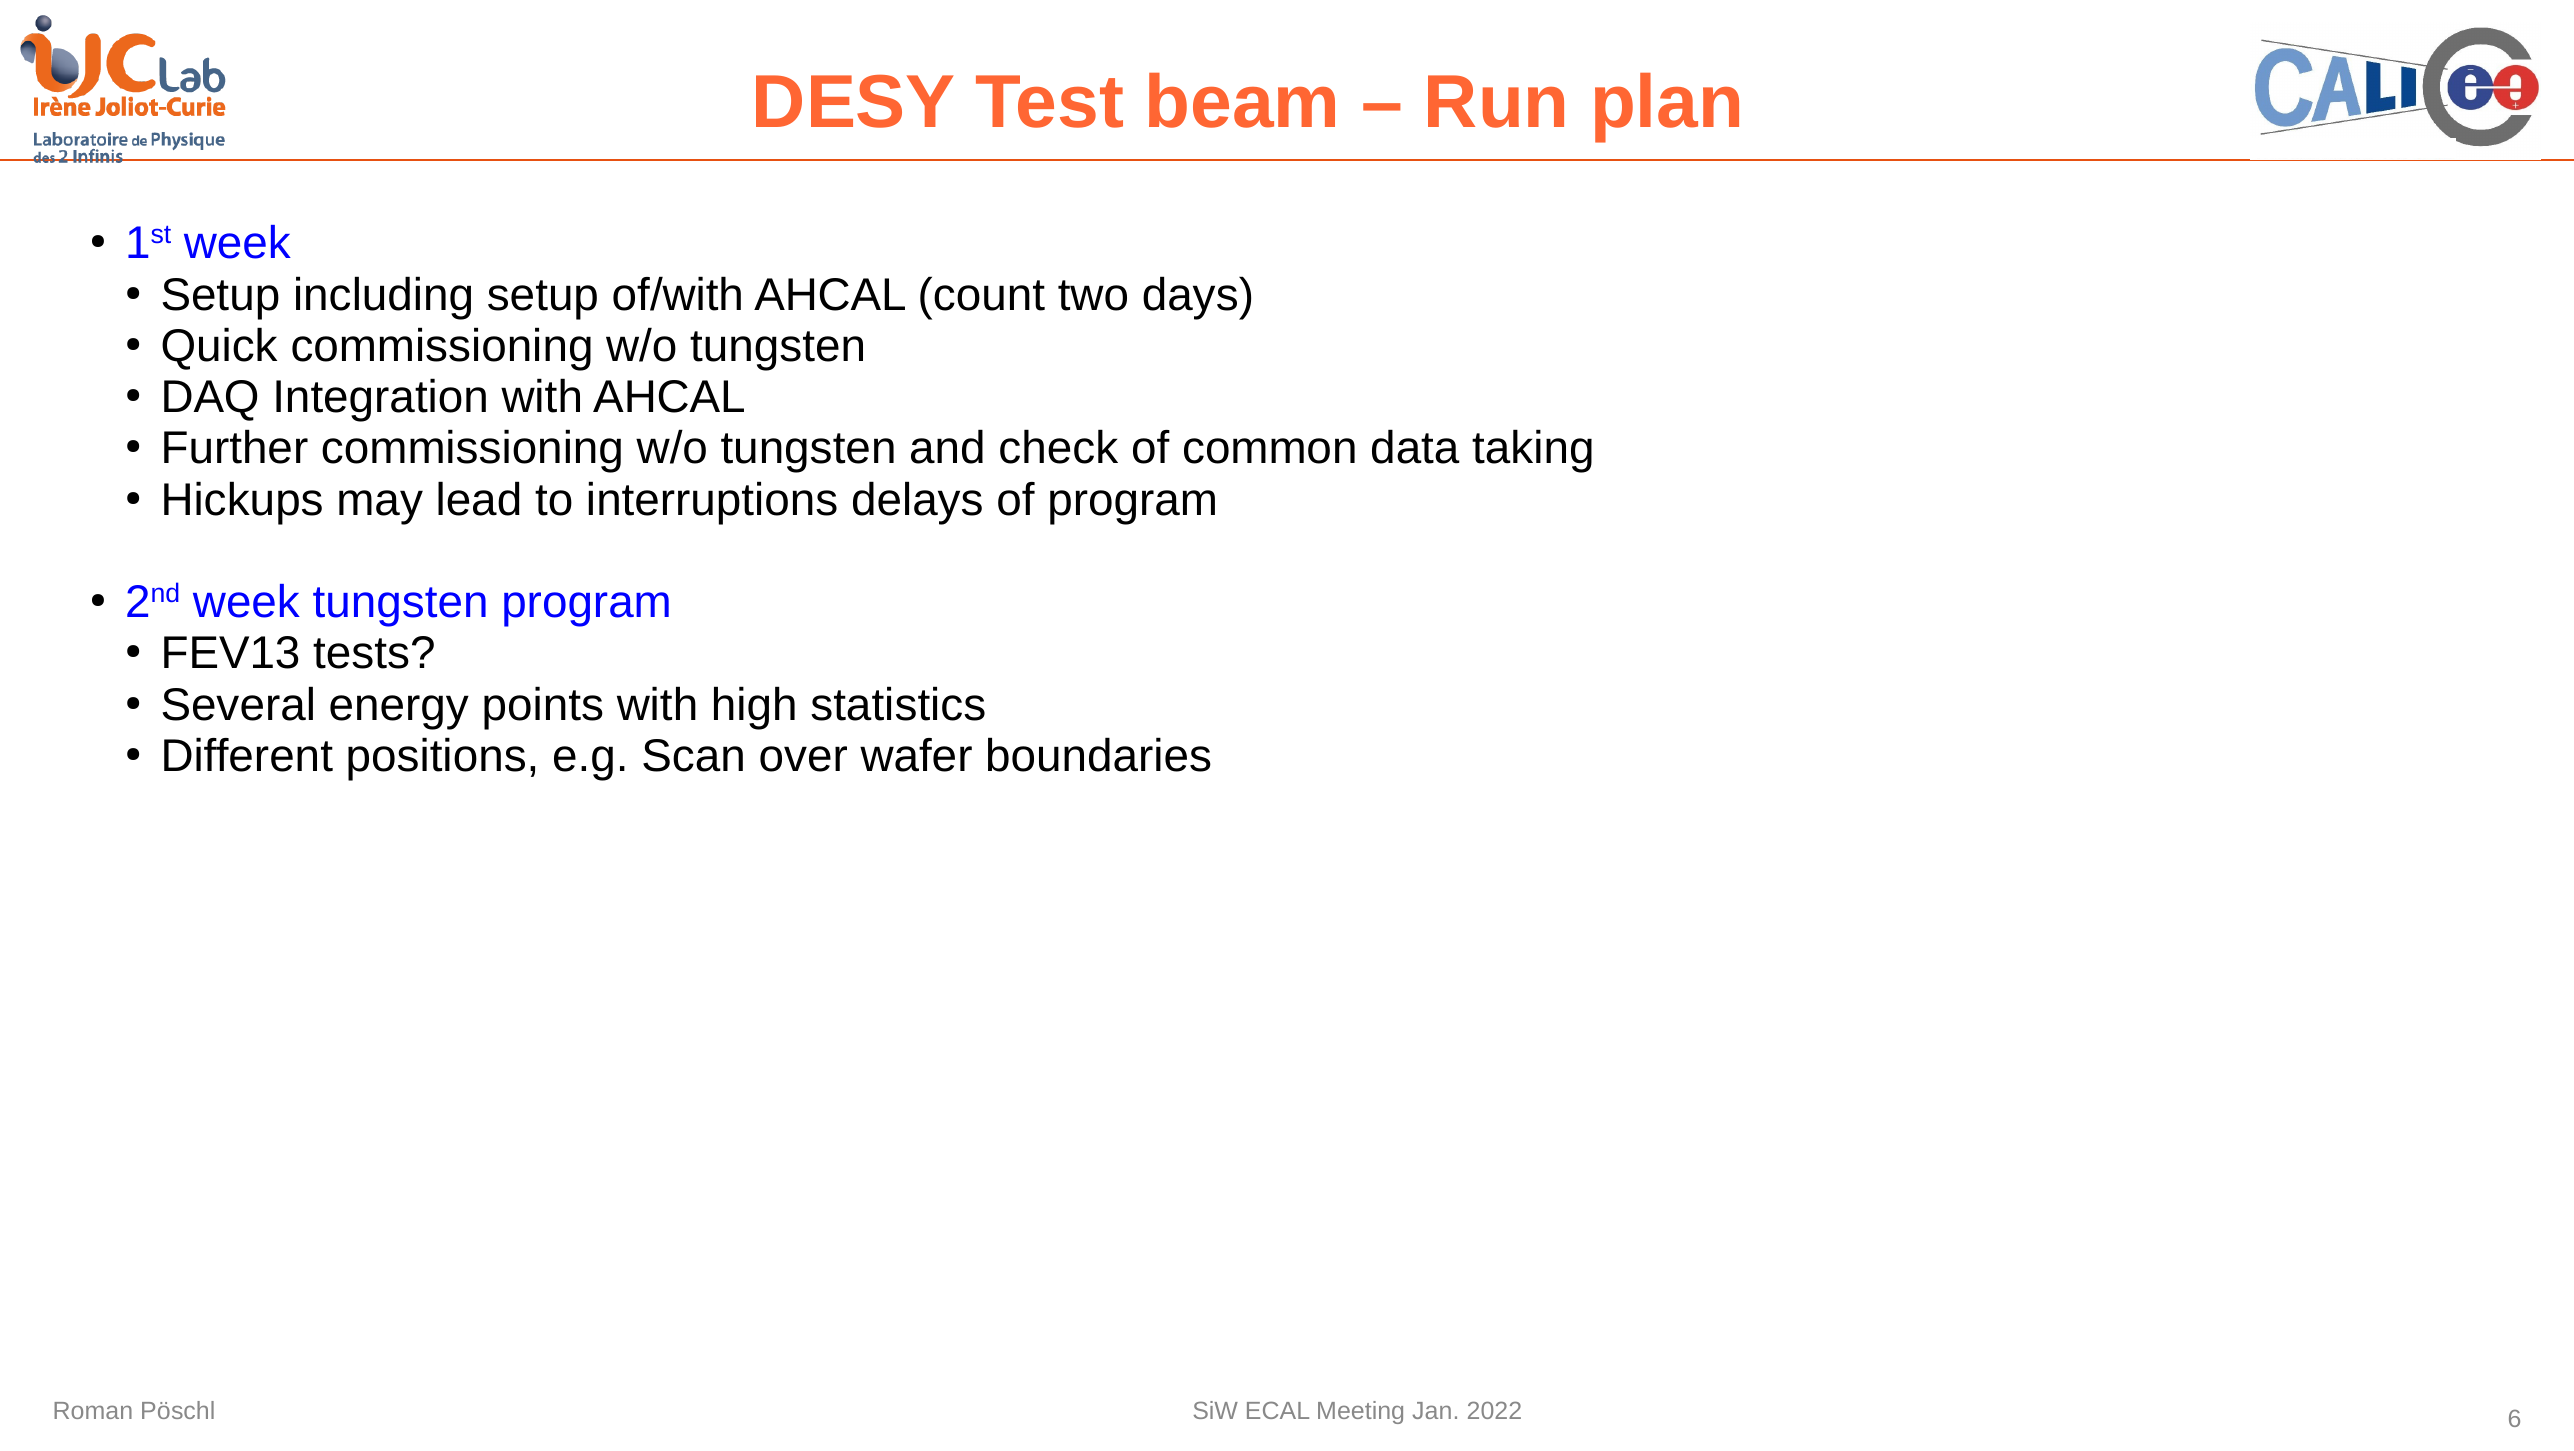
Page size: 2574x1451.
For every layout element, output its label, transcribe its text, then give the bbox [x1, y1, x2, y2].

picture [2250, 22, 2541, 160]
title DESY Test beam – Run plan [90, 53, 2407, 151]
picture [4, 0, 241, 178]
text_box 1st week Setup including setup of/with AHCAL (count two days) Quick commissioning w/o tungsten DAQ Integration with AHCAL Further commissioning w/o tungsten and check of common data taking Hickups may lead to interruptions delays of program 2nd week tungsten program FEV13 tests? Several energy points with high statistics Different positions, e.g. Scan over wafer boundaries [75, 210, 1611, 946]
